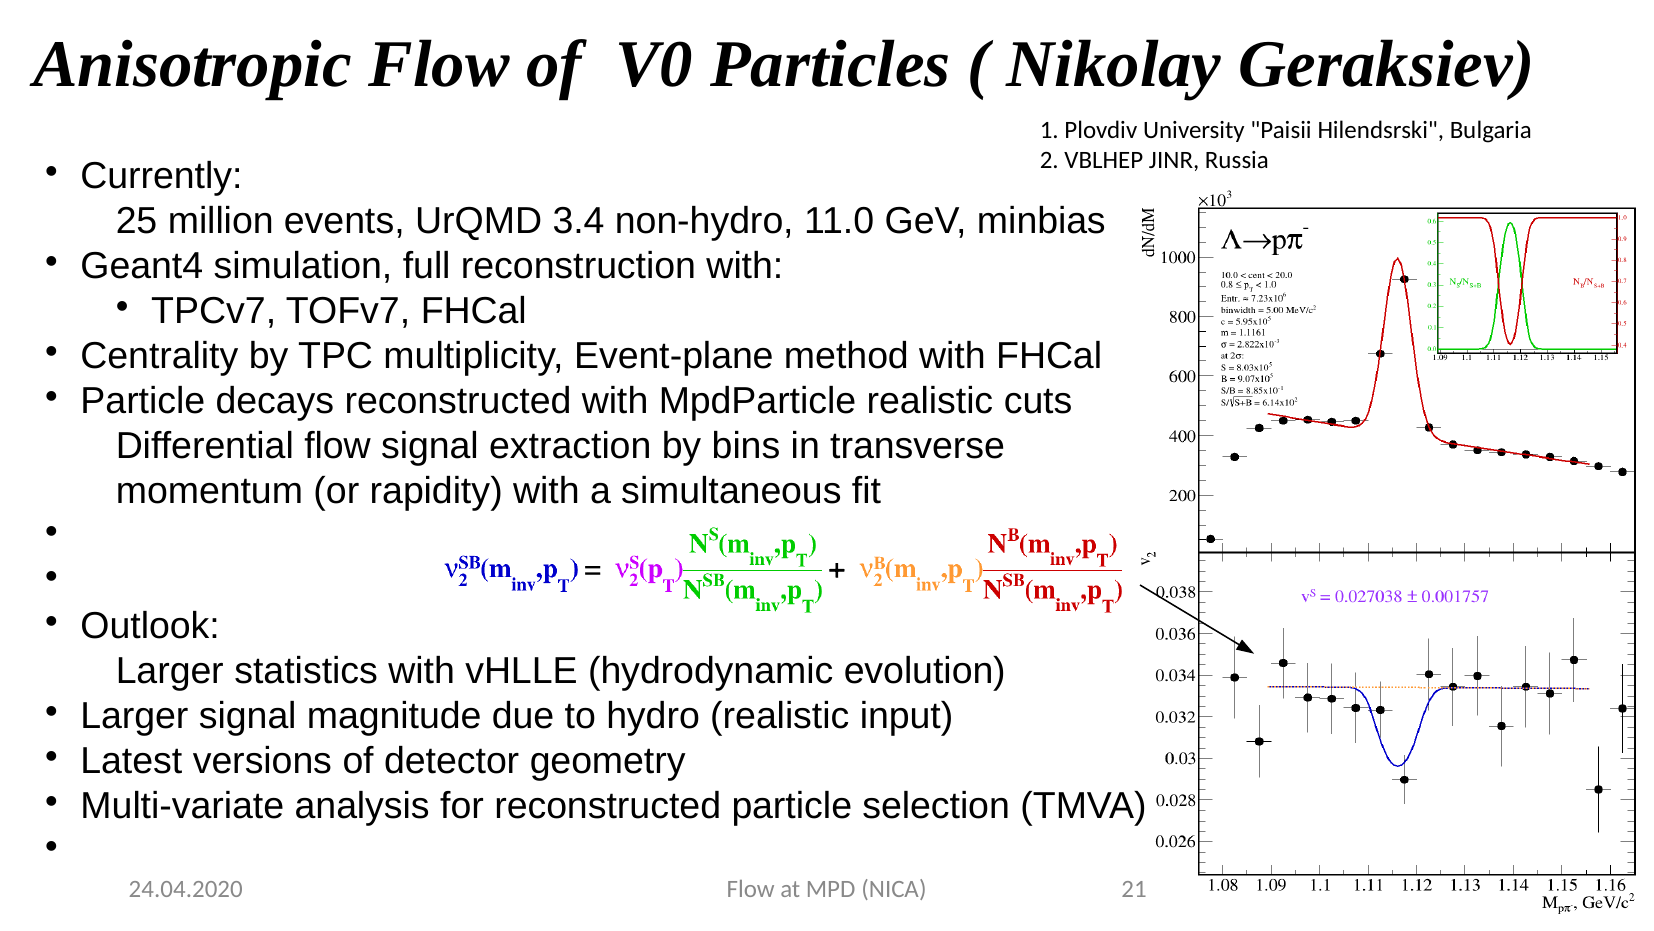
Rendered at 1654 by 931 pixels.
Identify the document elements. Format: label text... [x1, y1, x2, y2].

picture [1130, 189, 1647, 916]
text_box 17 [1106, 862, 1602, 912]
text_box Currently: 25 million events, UrQMD 3.4 non-hydro, 11.0 GeV, minbias Geant4 simulation, full reconstruction with: TPCv7, TOFv7, FHCal Centrality by TPC multiplicity, Event-plane method with FHCal Particle decays reconstructed with MpdParticle realistic cuts Differential flow signal extraction by bins in transverse momentum (or rapidity) with a simultaneous fit Outlook: Larger statistics with vHLLE (hydrodynamic evolution) Larger signal magnitude due to hydro (realistic input) Latest versions of detector geometry Multi-variate analysis for reconstructed particle selection (TMVA) [45, 146, 1186, 876]
text_box 1. Plovdiv University "Paisii Hilendsrski", Bulgaria 2. VBLHEP JINR, Russia [1025, 106, 1654, 181]
text_box Flow at MPD (NICA) [547, 862, 1106, 912]
text_box Anisotropic Flow of V0 Particles ( Nikolay Geraksiev) [30, 15, 1558, 106]
text_box 24.04.2020 [113, 862, 486, 912]
